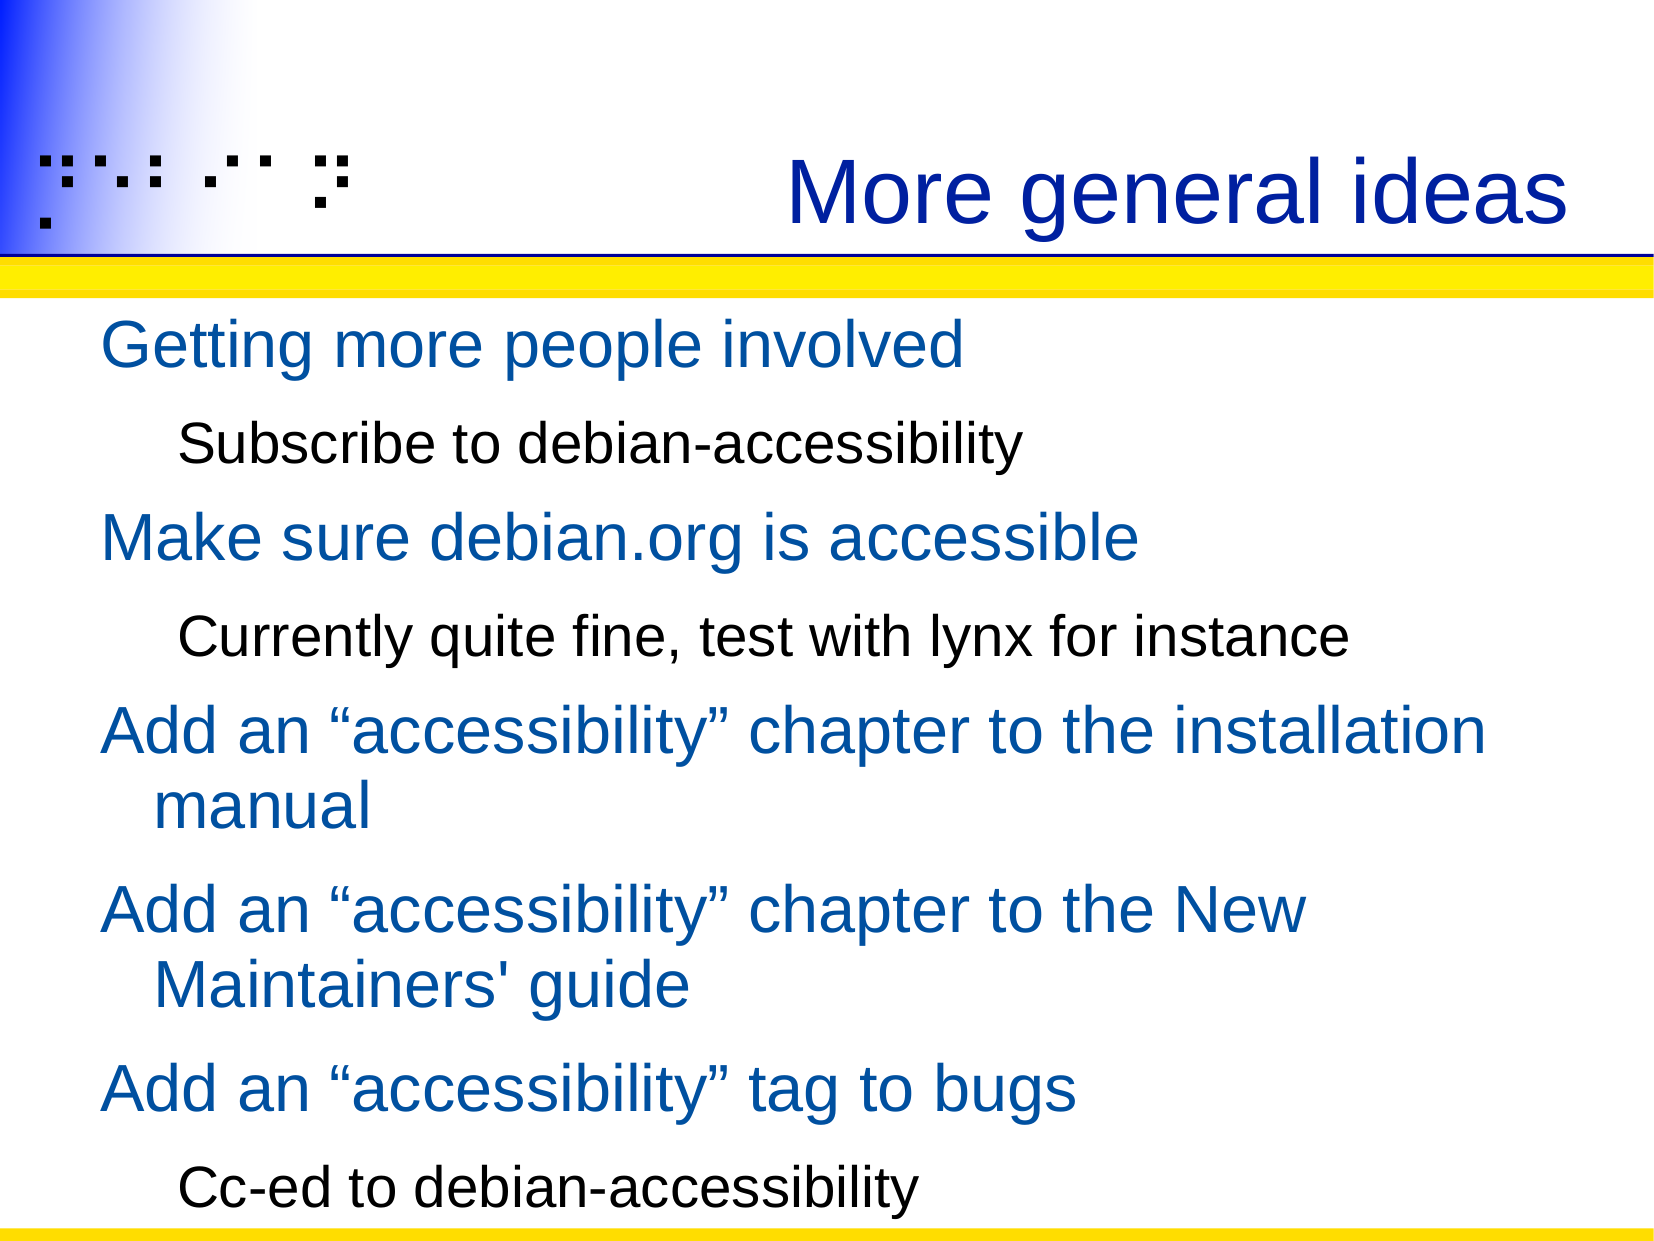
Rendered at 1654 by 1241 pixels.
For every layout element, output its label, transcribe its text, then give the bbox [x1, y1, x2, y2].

list Getting more people involved Subscribe to debian-accessibility Make sure debian.org is accessible Currently quite fine, test with lynx for instance Add an “accessibility” chapter to the installation manual Add an “accessibility” chapter to the New Maintainers' guide Add an “accessibility” tag to bugs Cc-ed to debian-accessibility [82, 307, 1571, 1221]
title More general ideas [372, 134, 1571, 250]
